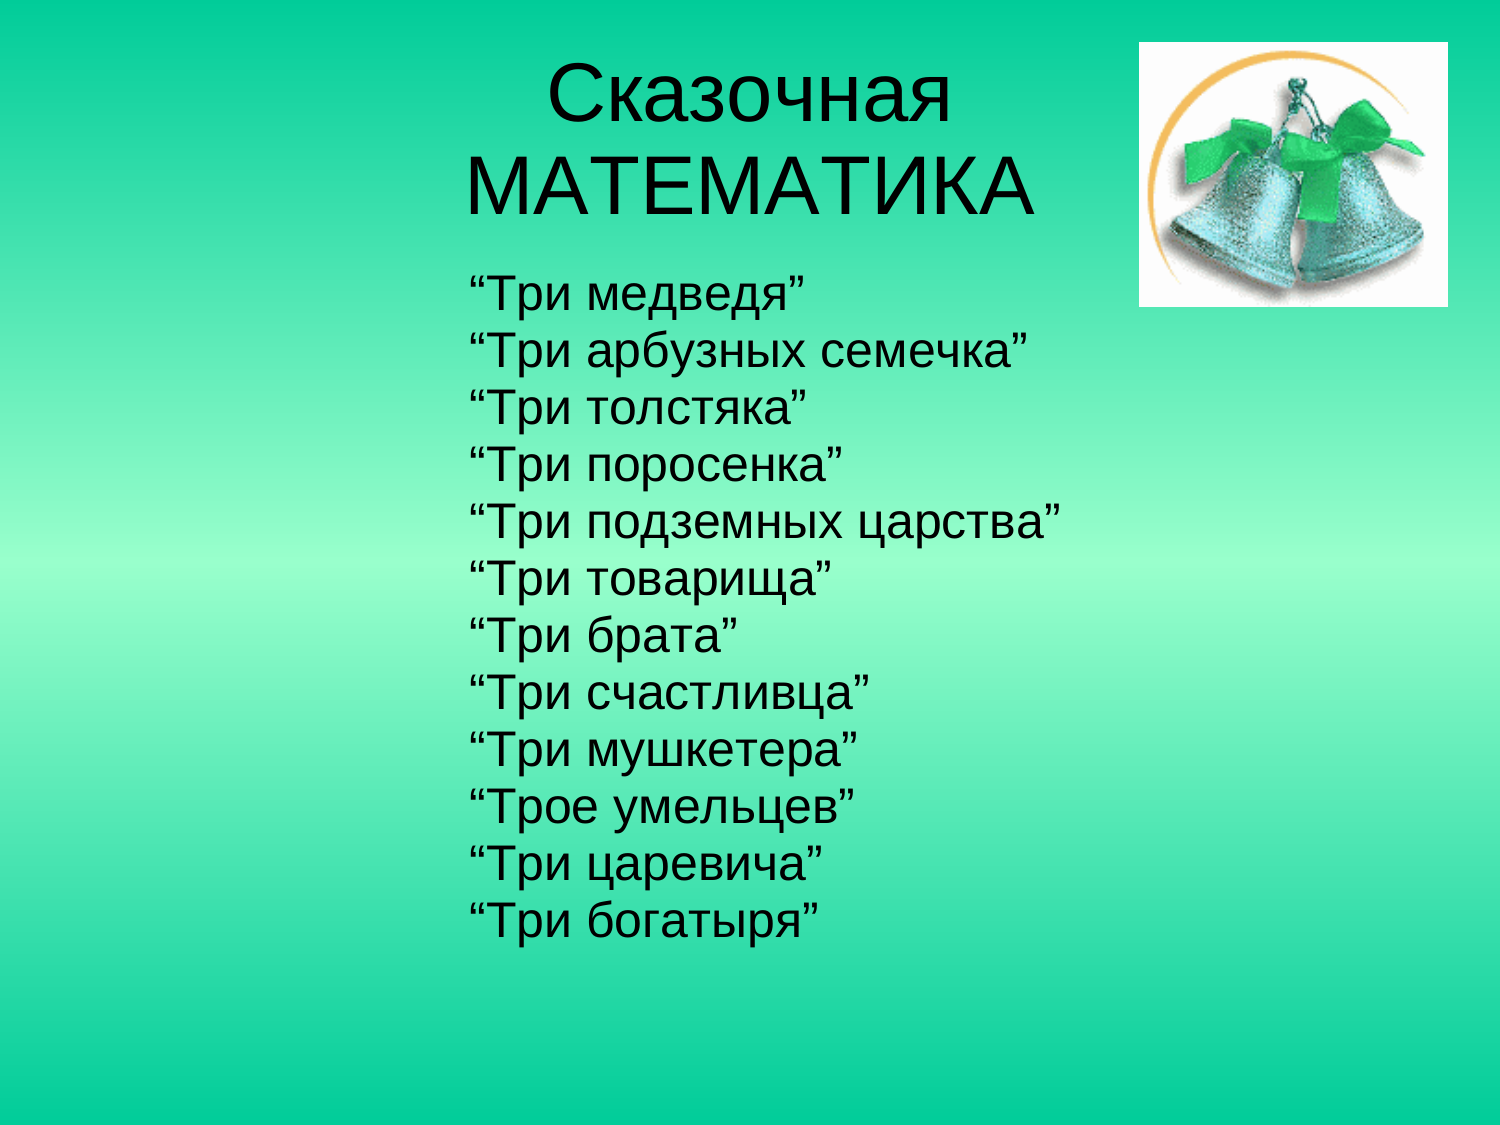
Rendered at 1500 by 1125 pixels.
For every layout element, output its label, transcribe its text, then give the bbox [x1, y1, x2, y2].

title Сказочная МАТЕМАТИКА [75, 31, 1426, 247]
list “Три медведя” “Три арбузных семечка” “Три толстяка” “Три поросенка” “Три подземных царства” “Три товарища” “Три брата” “Три счастливца” “Три мушкетера” “Трое умельцев” “Три царевича” “Три богатыря” [454, 267, 1425, 1005]
picture [1139, 42, 1448, 307]
